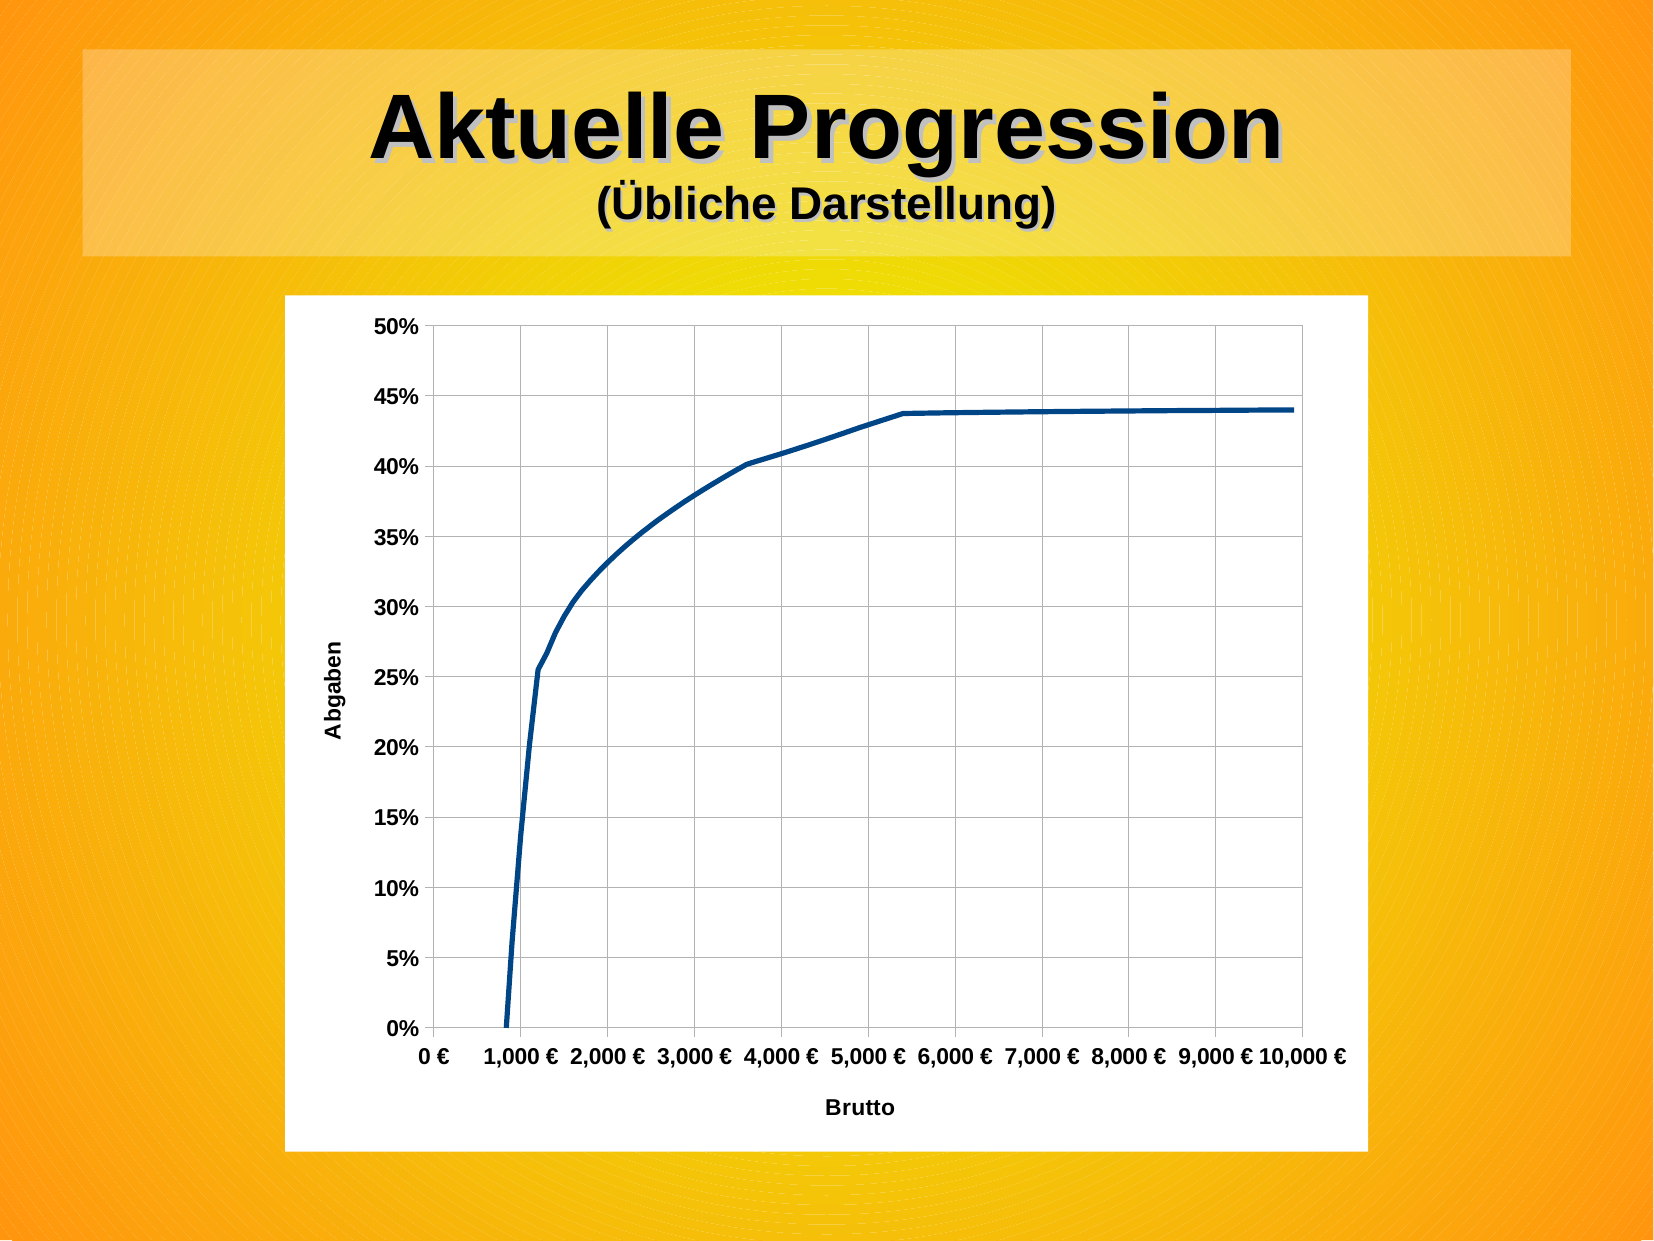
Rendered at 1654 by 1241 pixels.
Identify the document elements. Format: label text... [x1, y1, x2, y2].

title Aktuelle Progression (Übliche Darstellung) [82, 49, 1571, 257]
chart [285, 295, 1369, 1152]
